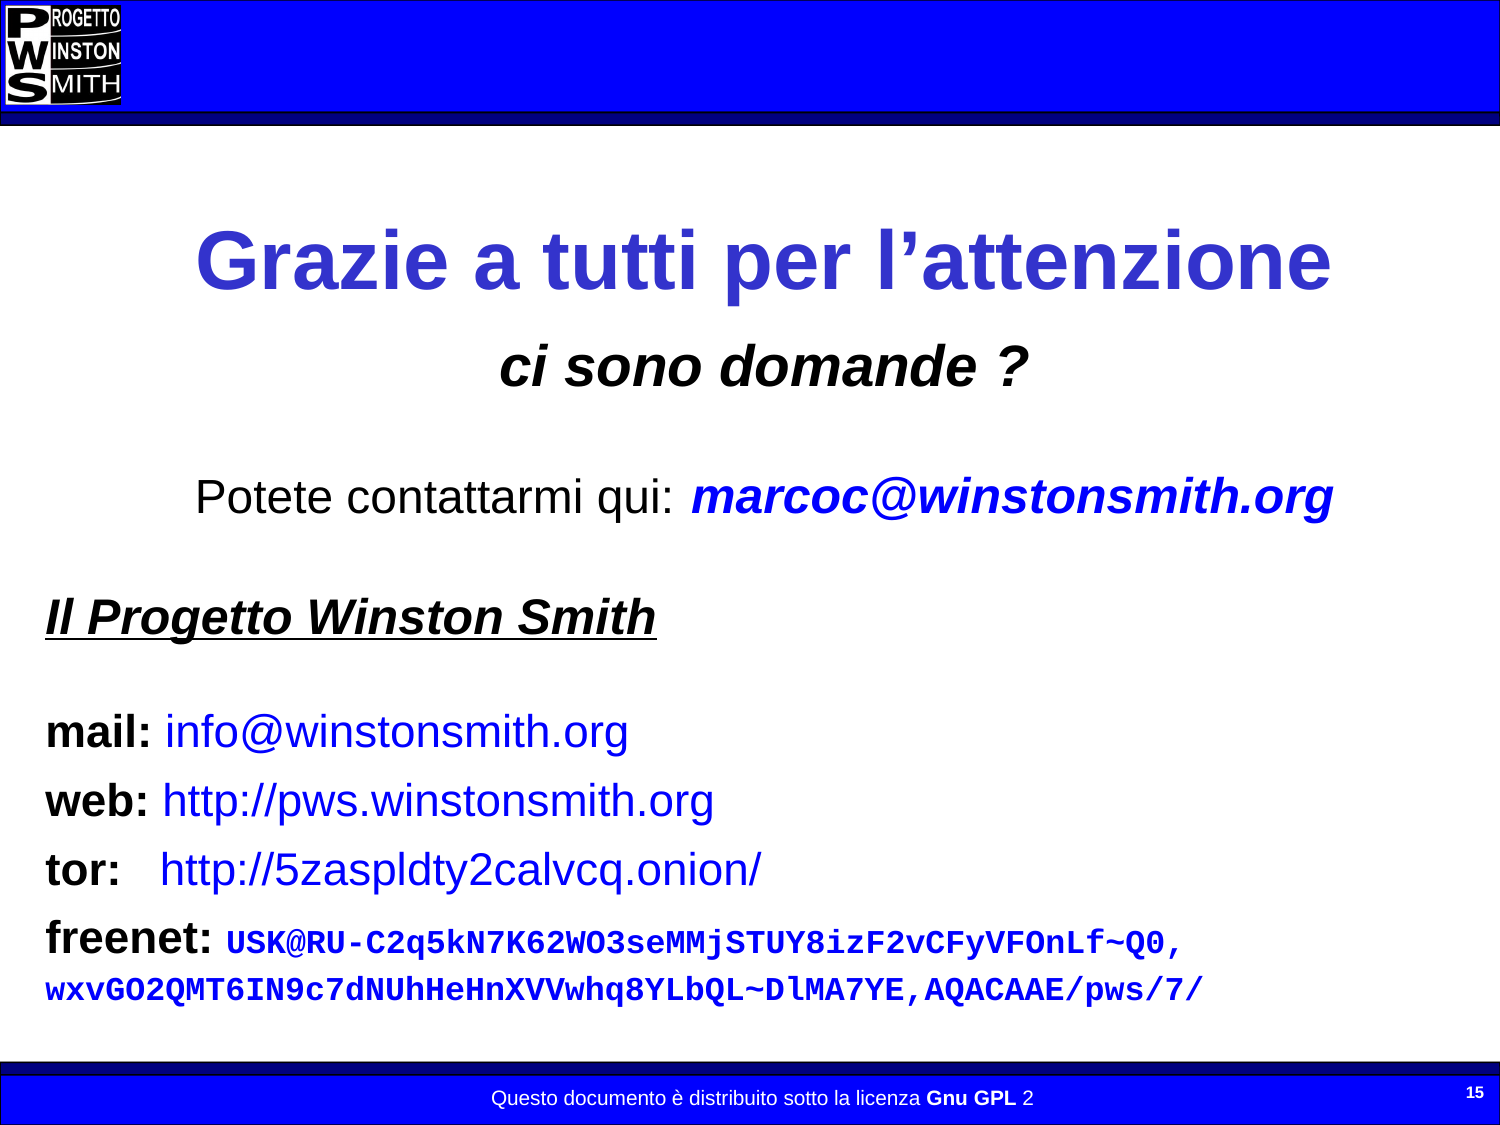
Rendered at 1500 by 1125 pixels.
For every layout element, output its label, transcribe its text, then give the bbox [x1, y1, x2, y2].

picture [5, 5, 121, 105]
text_box Grazie a tutti per l’attenzione ci sono domande ? Potete contattarmi qui: marcoc@winstonsmith.org Il Progetto Winston Smith mail: info@winstonsmith.org web: http://pws.winstonsmith.org tor: http://5zaspldty2calvcq.onion/ freenet: USK@RU-C2q5kN7K62WO3seMMjSTUY8izF2vCFyVFOnLf~Q0, wxvGO2QMT6IN9c7dNUhHeHnXVVwhq8YLbQL~DlMA7YE,AQACAAE/pws/7/ [29, 124, 1500, 1091]
